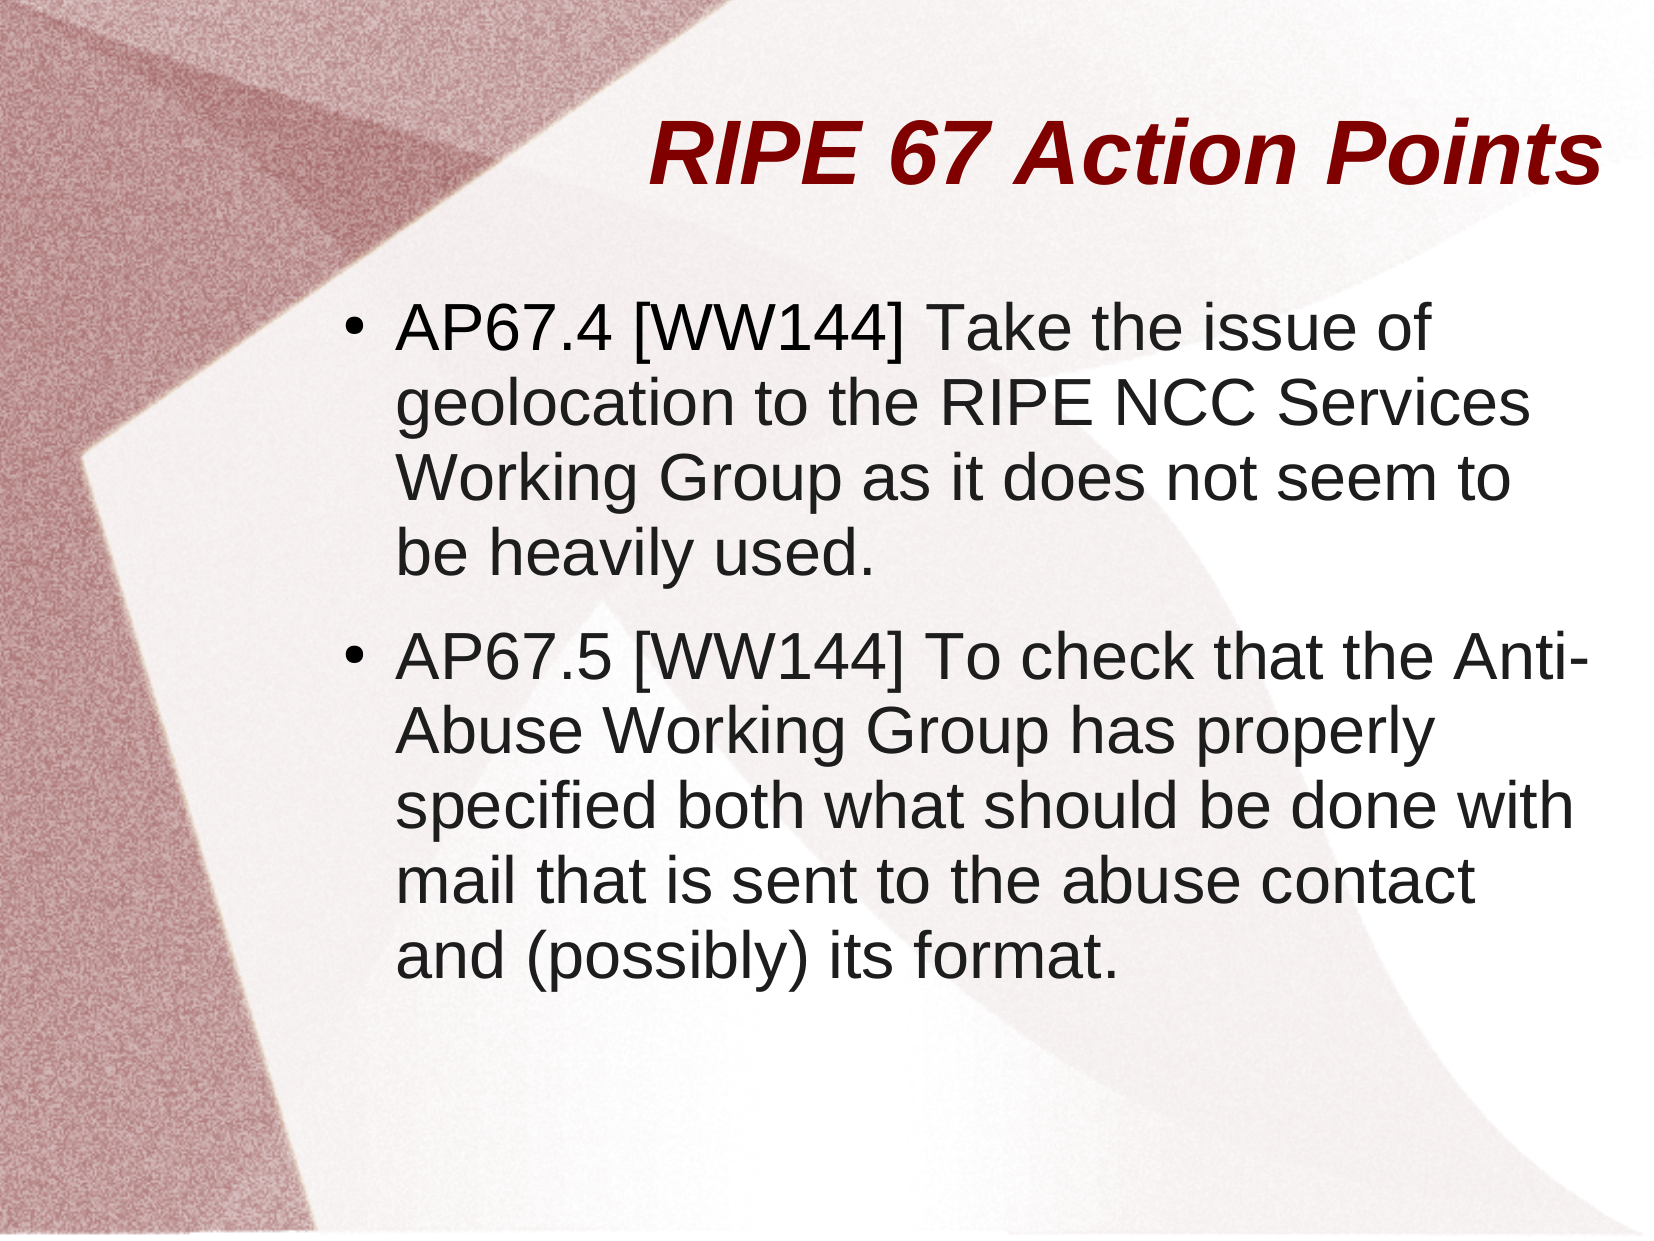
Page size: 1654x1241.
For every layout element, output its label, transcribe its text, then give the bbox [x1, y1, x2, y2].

title RIPE 67 Action Points [596, 49, 1607, 257]
list AP67.4 [WW144] Take the issue of geolocation to the RIPE NCC Services Working Group as it does not seem to be heavily used. AP67.5 [WW144] To check that the Anti-Abuse Working Group has properly specified both what should be done with mail that is sent to the abuse contact and (possibly) its format. [324, 290, 1601, 1010]
picture [0, 0, 1654, 1241]
